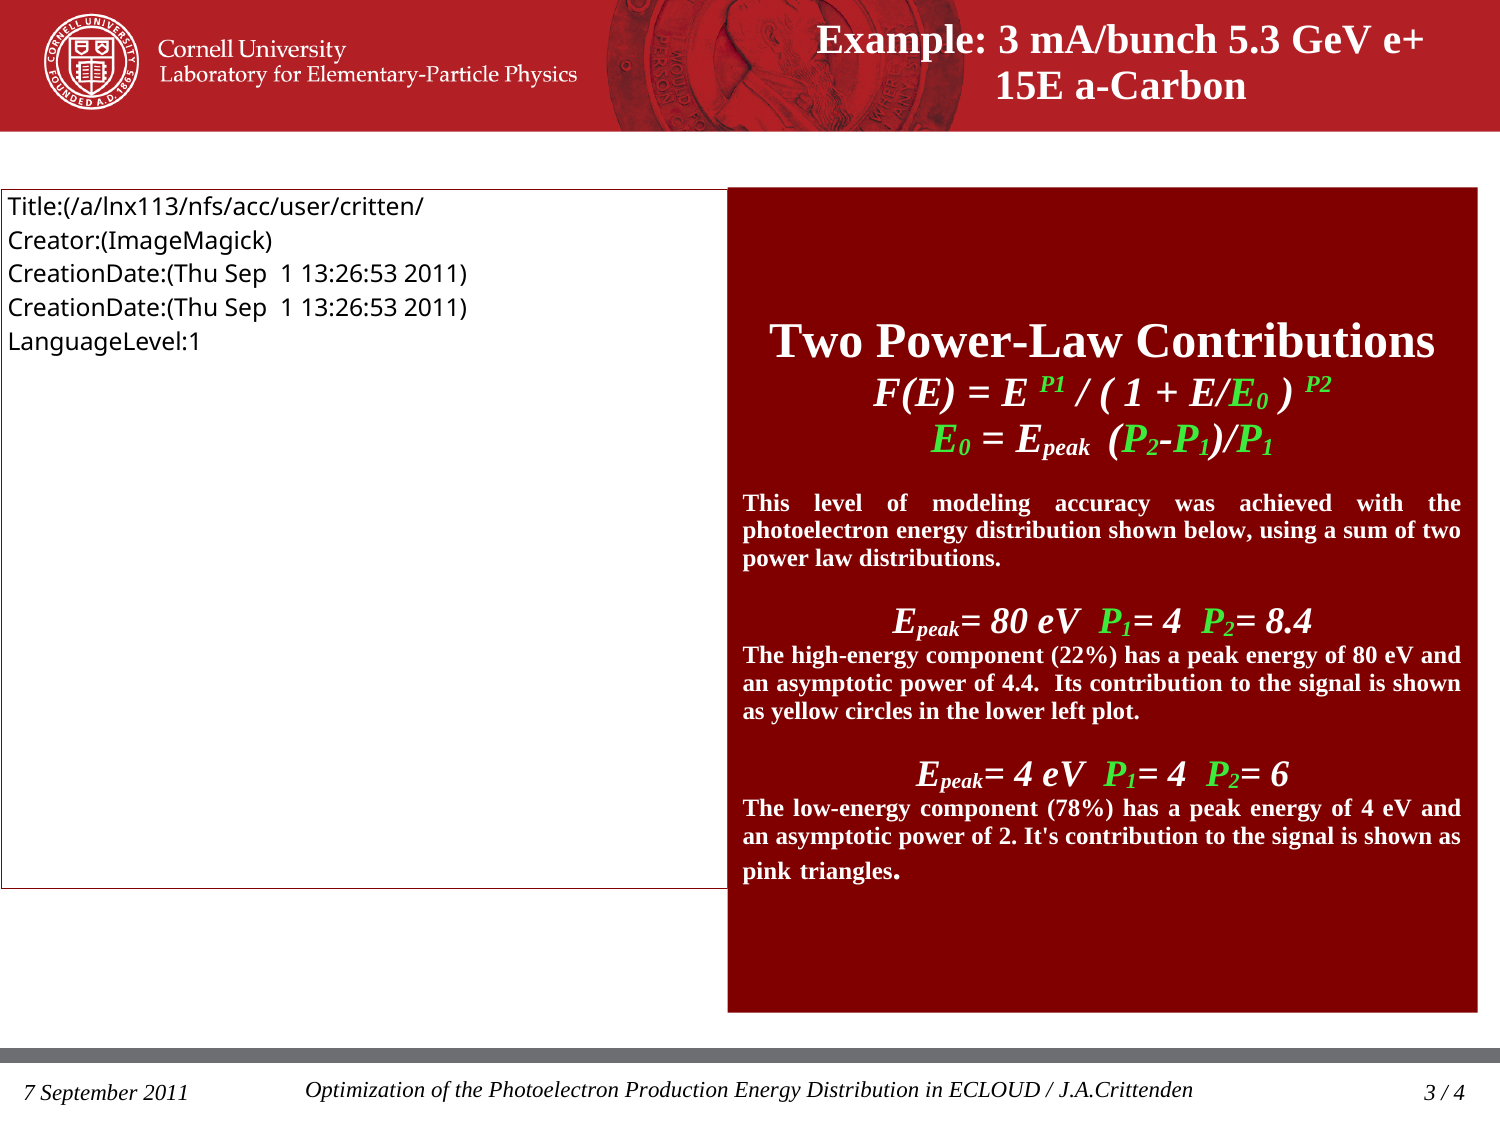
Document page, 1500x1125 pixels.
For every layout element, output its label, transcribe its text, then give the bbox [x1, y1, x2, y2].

picture [0, 0, 1500, 132]
text_box Two Power-Law Contributions F(E) = E P1 / ( 1 + E/E0 ) P2 E0 = Epeak (P2-P1)/P1 This level of modeling accuracy was achieved with the photoelectron energy distribution shown below, using a sum of two power law distributions. Epeak= 80 eV P1= 4 P2= 8.4 The high-energy component (22%) has a peak energy of 80 eV and an asymptotic power of 4.4. Its contribution to the signal is shown as yellow circles in the lower left plot. Epeak= 4 eV P1= 4 P2= 6 The low-energy component (78%) has a peak energy of 4 eV and an asymptotic power of 2. It's contribution to the signal is shown as pink triangles. [727, 187, 1478, 1013]
picture [0, 187, 728, 889]
title Example: 3 mA/bunch 5.3 GeV e+ 15E a-Carbon [750, 6, 1492, 120]
